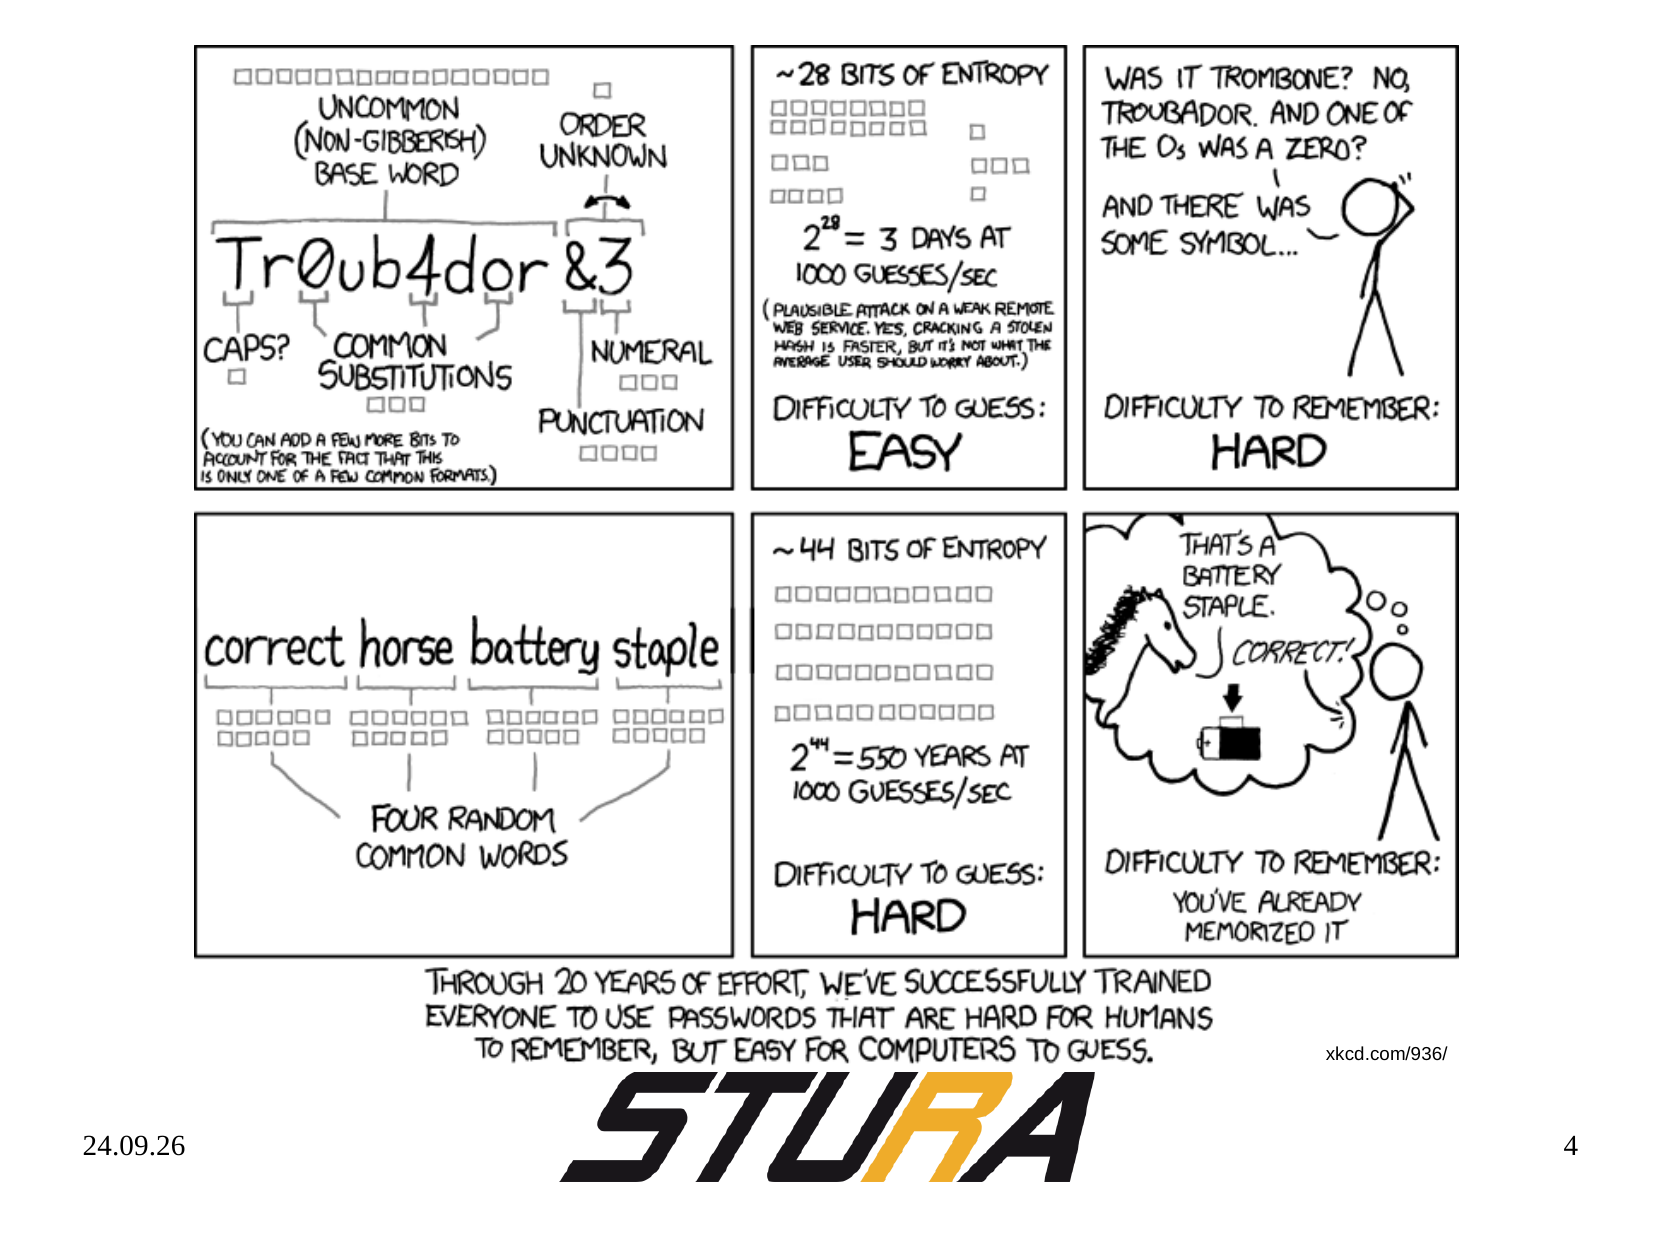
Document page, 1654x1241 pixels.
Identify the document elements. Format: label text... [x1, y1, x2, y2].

picture [194, 45, 1459, 1182]
text_box xkcd.com/936/ [1311, 1036, 1463, 1072]
